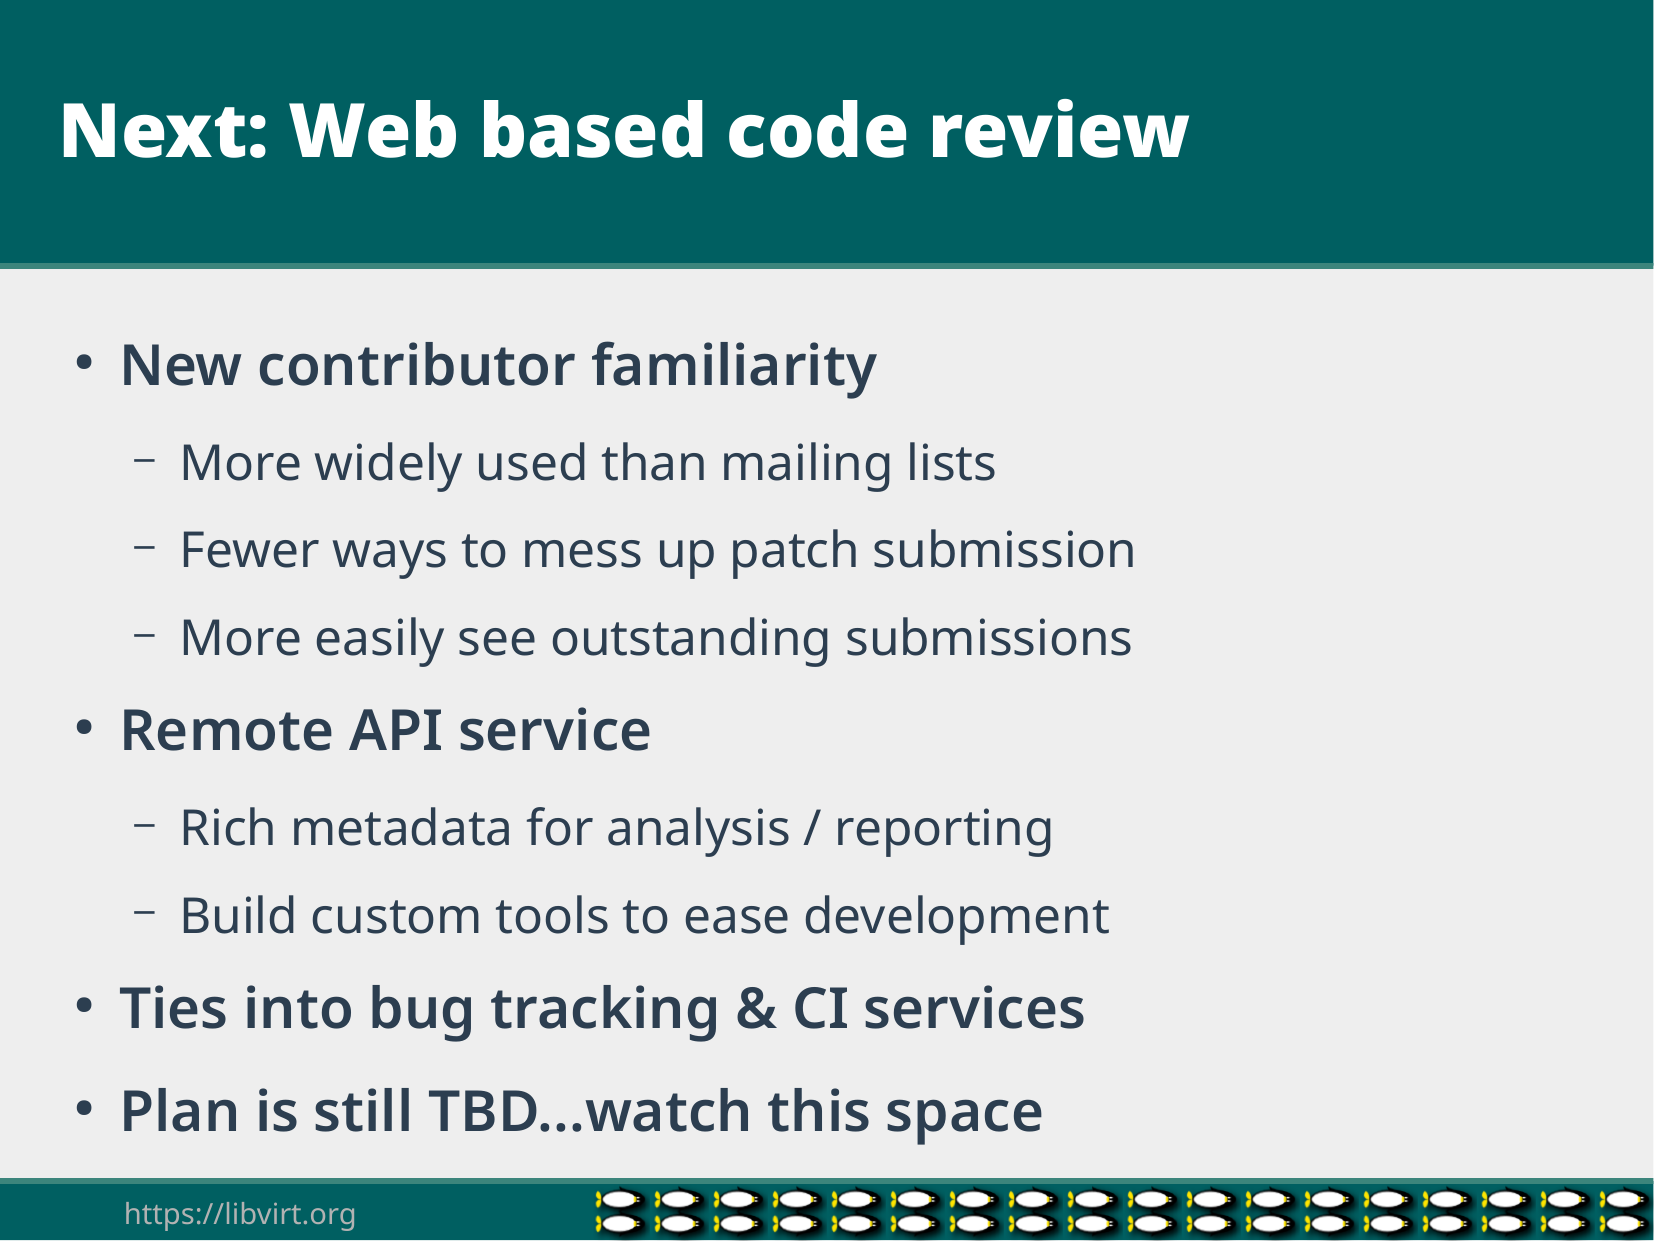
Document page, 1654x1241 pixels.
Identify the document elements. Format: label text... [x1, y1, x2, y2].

title Next: Web based code review [59, 49, 1595, 207]
list New contributor familiarity More widely used than mailing lists Fewer ways to mess up patch submission More easily see outstanding submissions Remote API service Rich metadata for analysis / reporting Build custom tools to ease development Ties into bug tracking & CI services Plan is still TBD...watch this space [59, 324, 1595, 1152]
text_box [590, 1181, 1654, 1241]
